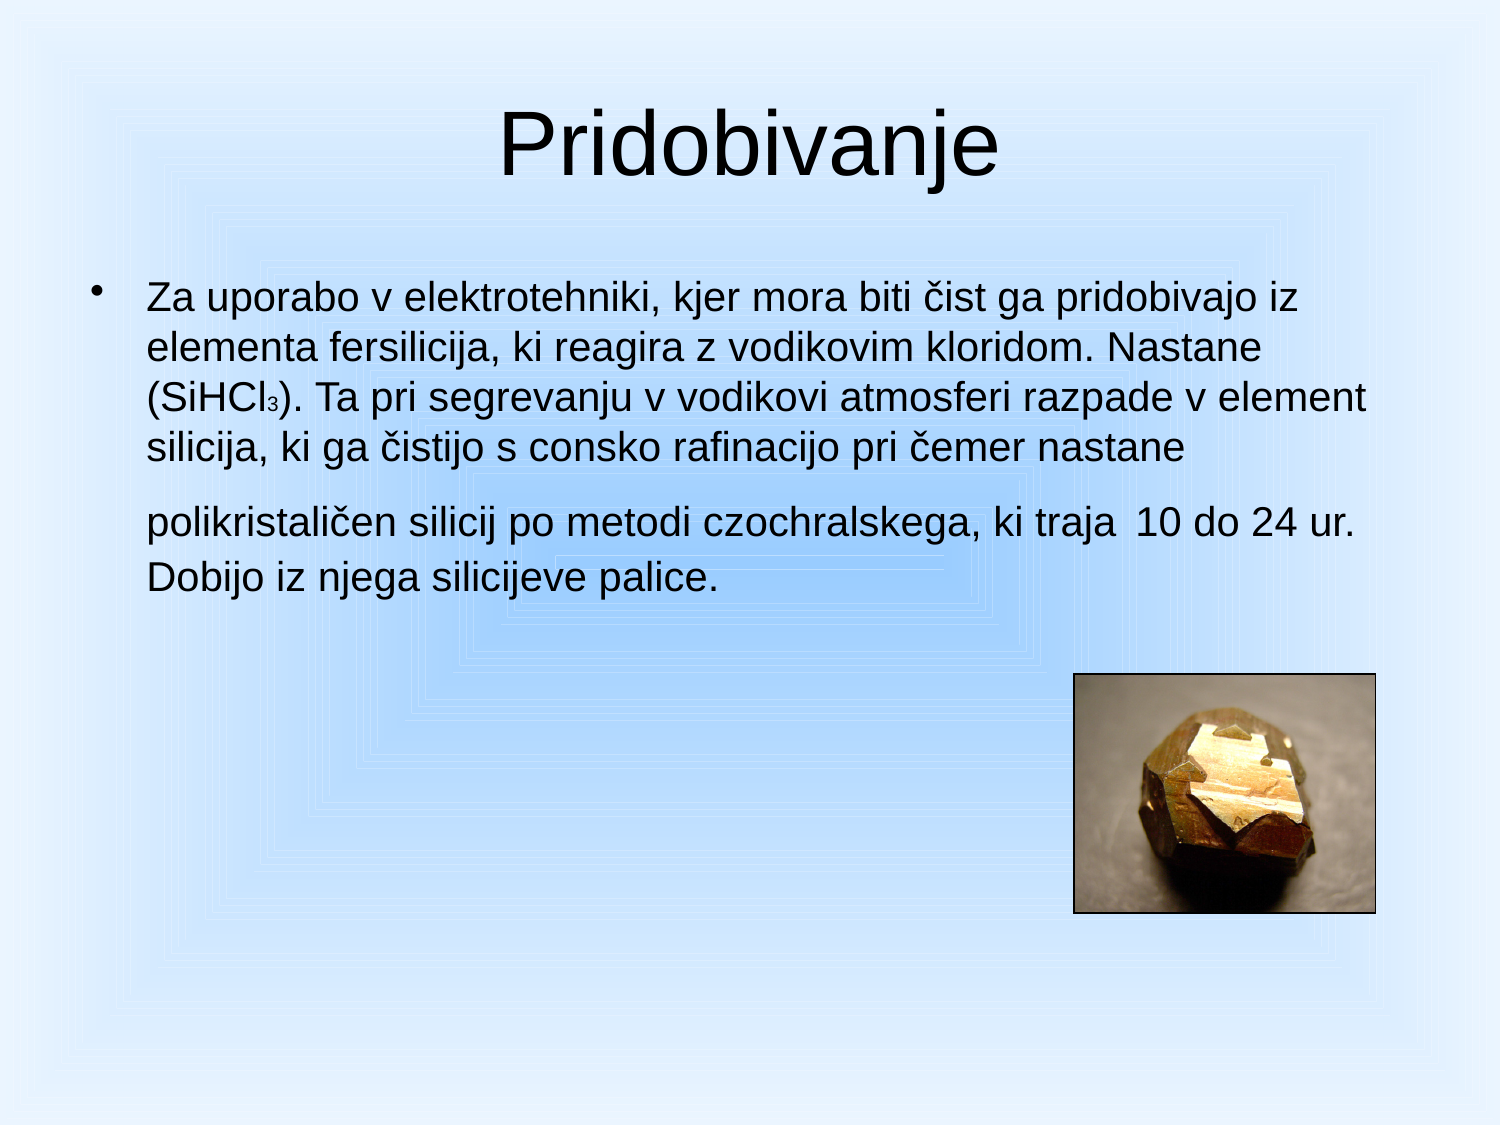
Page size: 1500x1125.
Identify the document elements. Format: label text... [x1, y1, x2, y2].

title Pridobivanje [75, 45, 1425, 233]
list Za uporabo v elektrotehniki, kjer mora biti čist ga pridobivajo iz elementa fersilicija, ki reagira z vodikovim kloridom. Nastane (SiHCl3). Ta pri segrevanju v vodikovi atmosferi razpade v element silicija, ki ga čistijo s consko rafinacijo pri čemer nastane polikristaličen silicij po metodi czochralskega, ki traja 10 do 24 ur. Dobijo iz njega silicijeve palice. [75, 262, 1425, 1005]
picture [1074, 675, 1375, 913]
